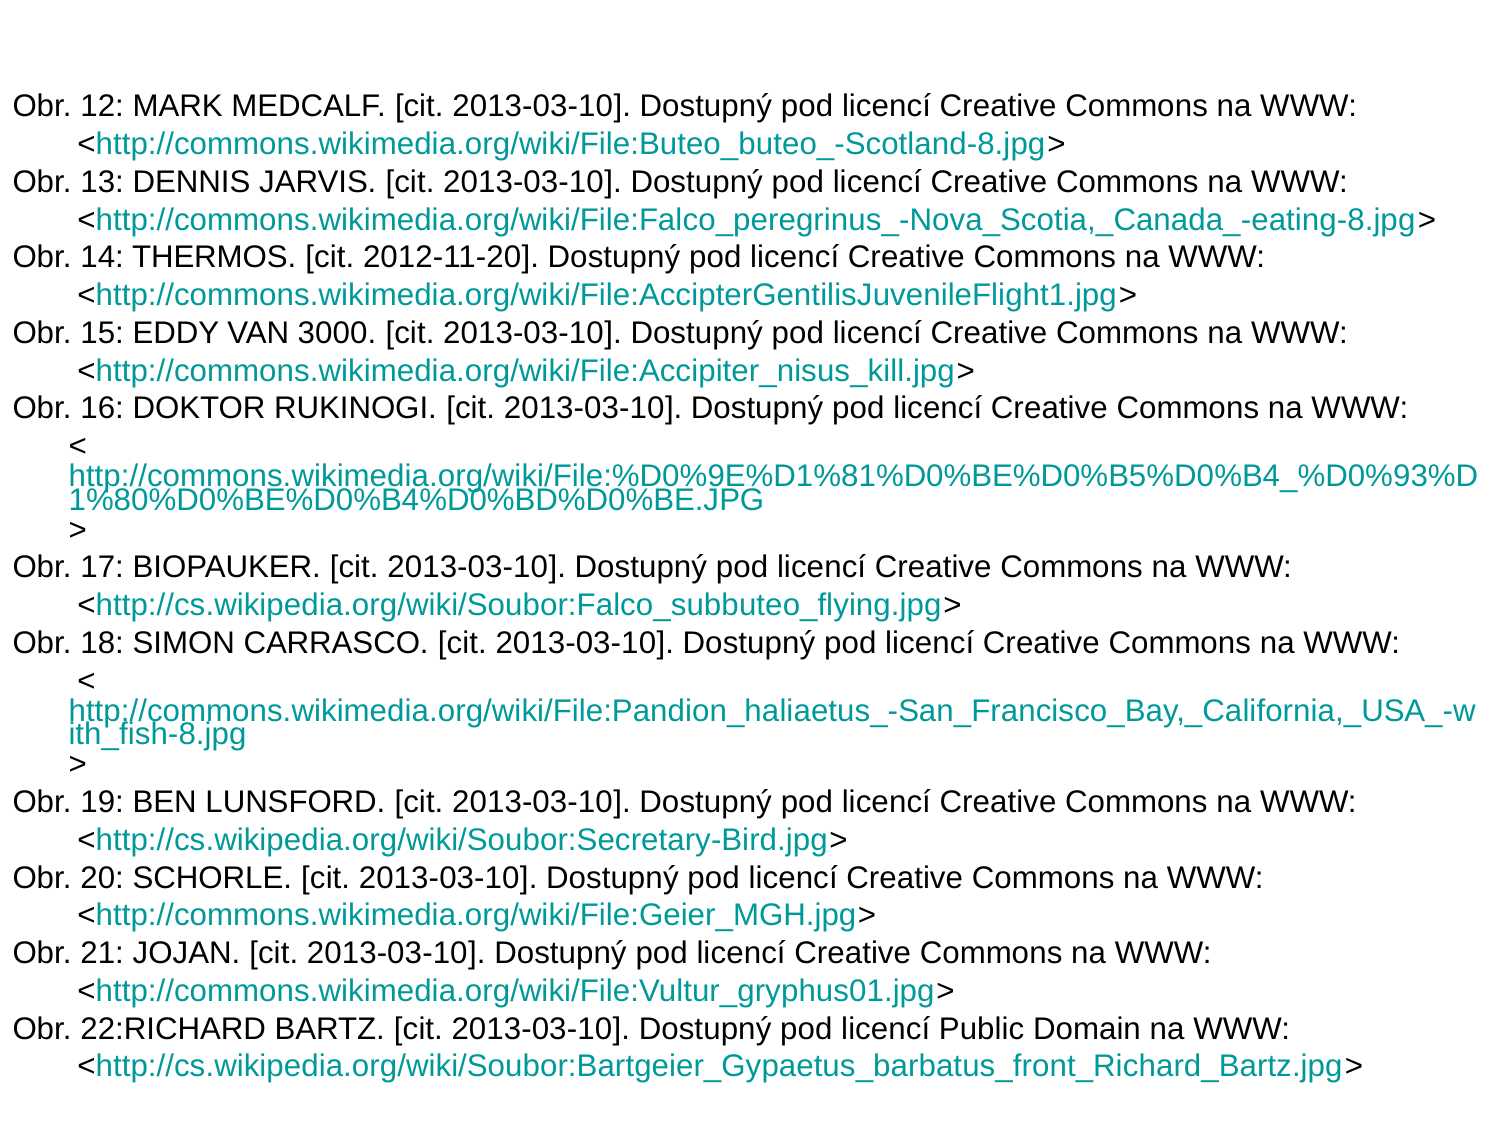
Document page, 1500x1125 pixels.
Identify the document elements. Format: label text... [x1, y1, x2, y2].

list Obr. 12: MARK MEDCALF. [cit. 2013-03-10]. Dostupný pod licencí Creative Commons na WWW: <http://commons.wikimedia.org/wiki/File:Buteo_buteo_-Scotland-8.jpg> Obr. 13: DENNIS JARVIS. [cit. 2013-03-10]. Dostupný pod licencí Creative Commons na WWW: <http://commons.wikimedia.org/wiki/File:Falco_peregrinus_-Nova_Scotia,_Canada_-eating-8.jpg> Obr. 14: THERMOS. [cit. 2012-11-20]. Dostupný pod licencí Creative Commons na WWW: <http://commons.wikimedia.org/wiki/File:AccipterGentilisJuvenileFlight1.jpg> Obr. 15: EDDY VAN 3000. [cit. 2013-03-10]. Dostupný pod licencí Creative Commons na WWW: <http://commons.wikimedia.org/wiki/File:Accipiter_nisus_kill.jpg> Obr. 16: DOKTOR RUKINOGI. [cit. 2013-03-10]. Dostupný pod licencí Creative Commons na WWW: <http://commons.wikimedia.org/wiki/File:%D0%9E%D1%81%D0%BE%D0%B5%D0%B4_%D0%93%D1%80%D0%BE%D0%B4%D0%BD%D0%BE.JPG> Obr. 17: BIOPAUKER. [cit. 2013-03-10]. Dostupný pod licencí Creative Commons na WWW: <http://cs.wikipedia.org/wiki/Soubor:Falco_subbuteo_flying.jpg> Obr. 18: SIMON CARRASCO. [cit. 2013-03-10]. Dostupný pod licencí Creative Commons na WWW: <http://commons.wikimedia.org/wiki/File:Pandion_haliaetus_-San_Francisco_Bay,_California,_USA_-with_fish-8.jpg> Obr. 19: BEN LUNSFORD. [cit. 2013-03-10]. Dostupný pod licencí Creative Commons na WWW: <http://cs.wikipedia.org/wiki/Soubor:Secretary-Bird.jpg> Obr. 20: SCHORLE. [cit. 2013-03-10]. Dostupný pod licencí Creative Commons na WWW: <http://commons.wikimedia.org/wiki/File:Geier_MGH.jpg> Obr. 21: JOJAN. [cit. 2013-03-10]. Dostupný pod licencí Creative Commons na WWW: <http://commons.wikimedia.org/wiki/File:Vultur_gryphus01.jpg> Obr. 22:RICHARD BARTZ. [cit. 2013-03-10]. Dostupný pod licencí Public Domain na WWW: <http://cs.wikipedia.org/wiki/Soubor:Bartgeier_Gypaetus_barbatus_front_Richard_Bartz.jpg> [0, 85, 1498, 1125]
